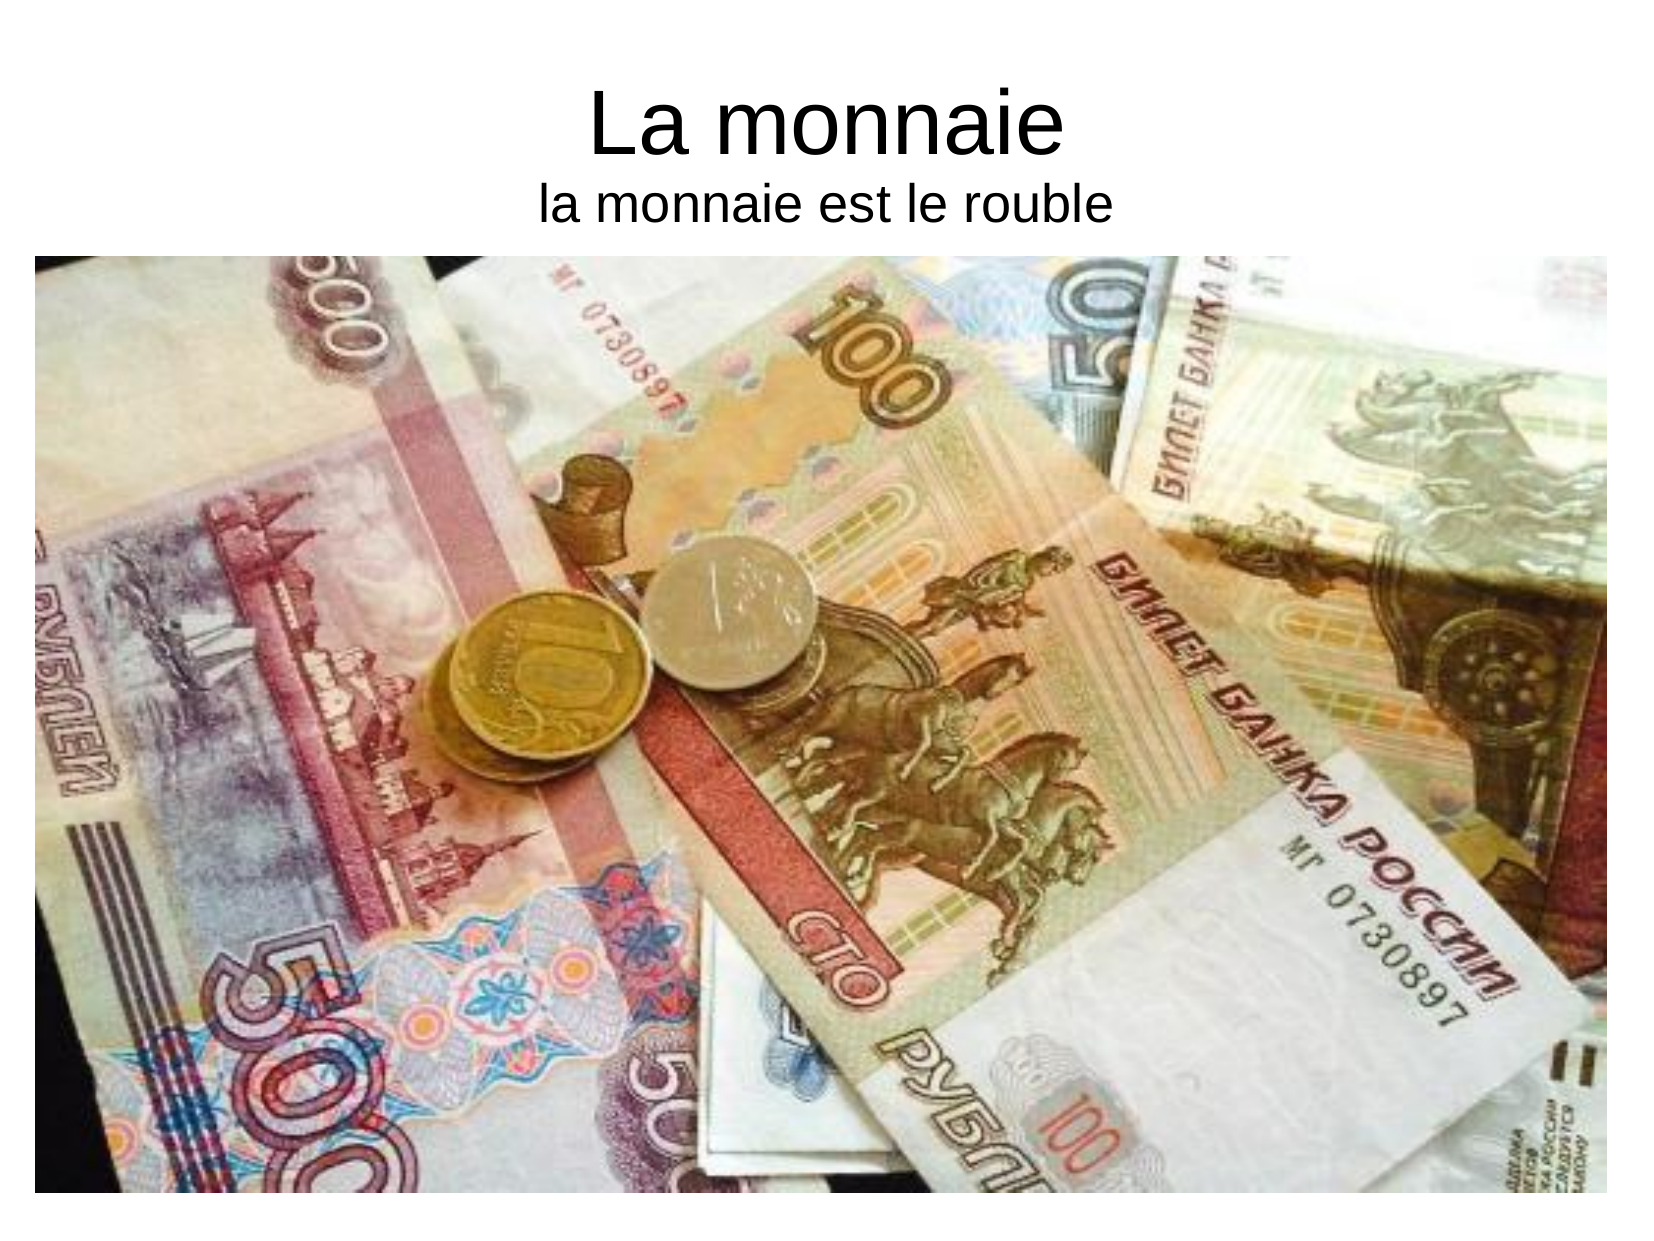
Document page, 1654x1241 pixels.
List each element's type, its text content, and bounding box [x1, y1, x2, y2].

title La monnaie la monnaie est le rouble [82, 49, 1571, 256]
picture [35, 256, 1607, 1193]
